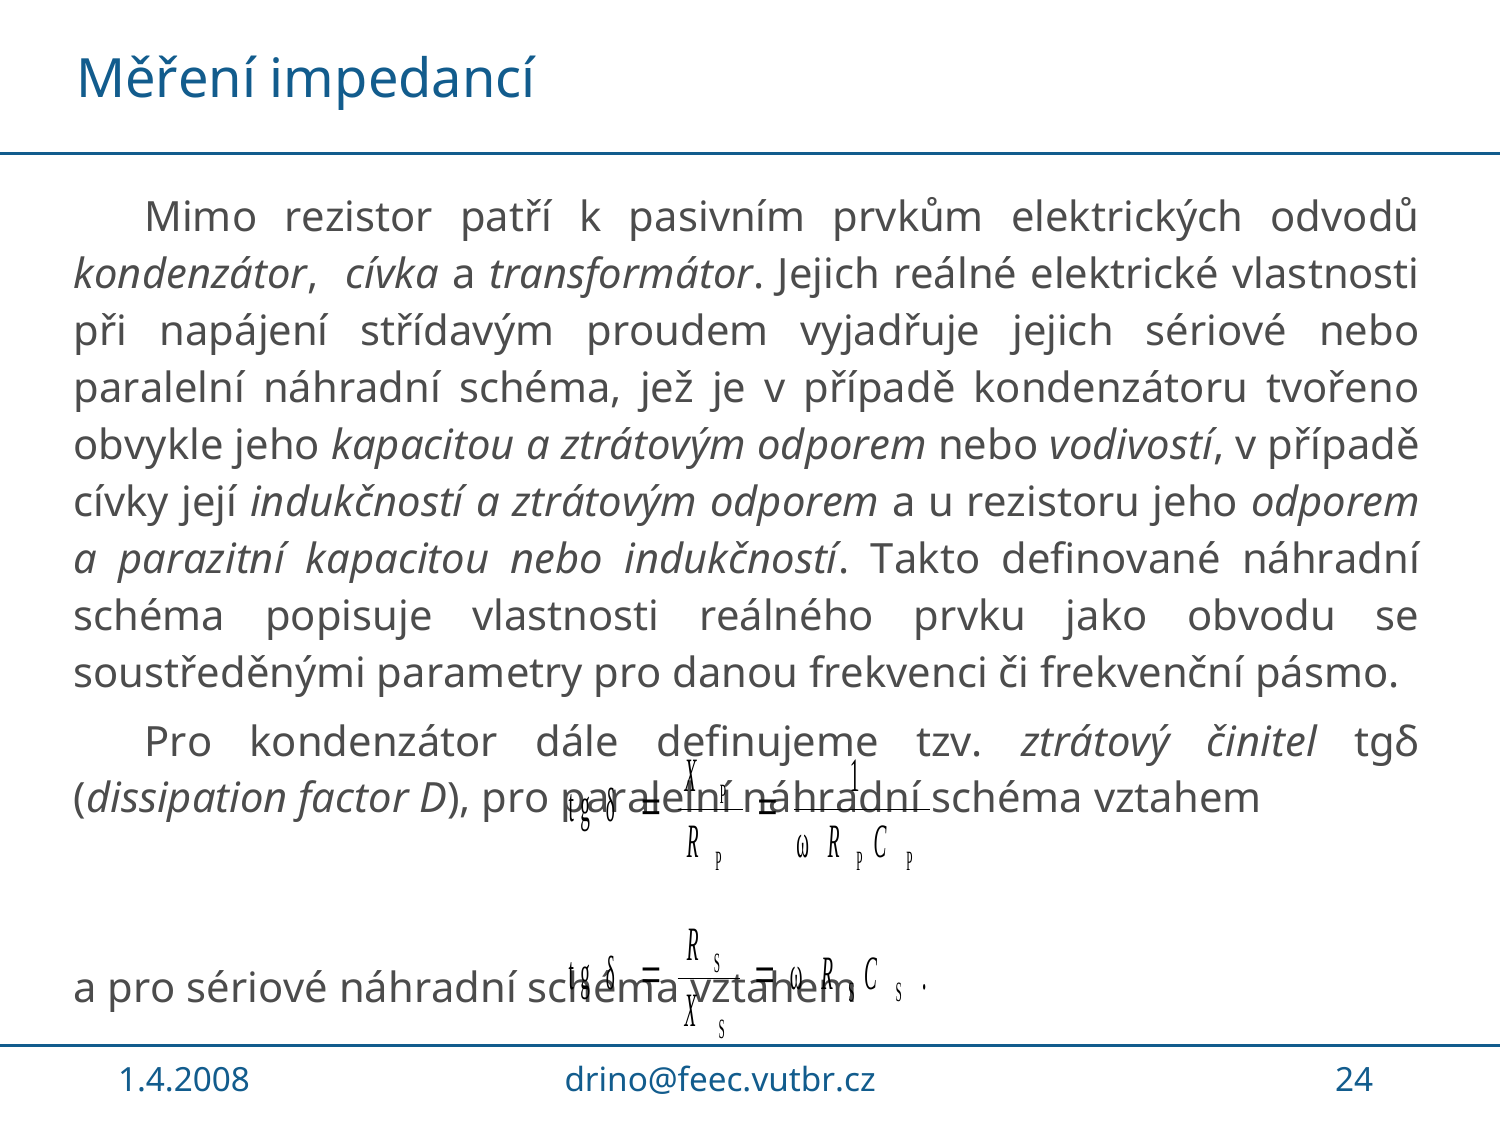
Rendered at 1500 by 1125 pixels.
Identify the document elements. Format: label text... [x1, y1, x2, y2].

picture [560, 745, 940, 882]
text_box <číslo> [1075, 1049, 1388, 1125]
text_box Mimo rezistor patří k pasivním prvkům elektrických odvodů kondenzátor, cívka a transformátor. Jejich reálné elektrické vlastnosti při napájení střídavým proudem vyjadřuje jejich sériové nebo paralelní náhradní schéma, jež je v případě kondenzátoru tvořeno obvykle jeho kapacitou a ztrátovým odporem nebo vodivostí, v případě cívky její indukčností a ztrátovým odporem a u rezistoru jeho odporem a parazitní kapacitou nebo indukčností. Takto definované náhradní schéma popisuje vlastnosti reálného prvku jako obvodu se soustředěnými parametry pro danou frekvenci či frekvenční pásmo. Pro kondenzátor dále definujeme tzv. ztrátový činitel tgδ (dissipation factor D), pro paralelní náhradní schéma vztahem a pro sériové náhradní schéma vztahem [59, 178, 1442, 1023]
title Měření impedancí [0, 0, 1500, 152]
text_box drino@feec.vutbr.cz [454, 1049, 987, 1125]
picture [560, 913, 940, 1050]
text_box 1.4.2008 [103, 1049, 432, 1125]
